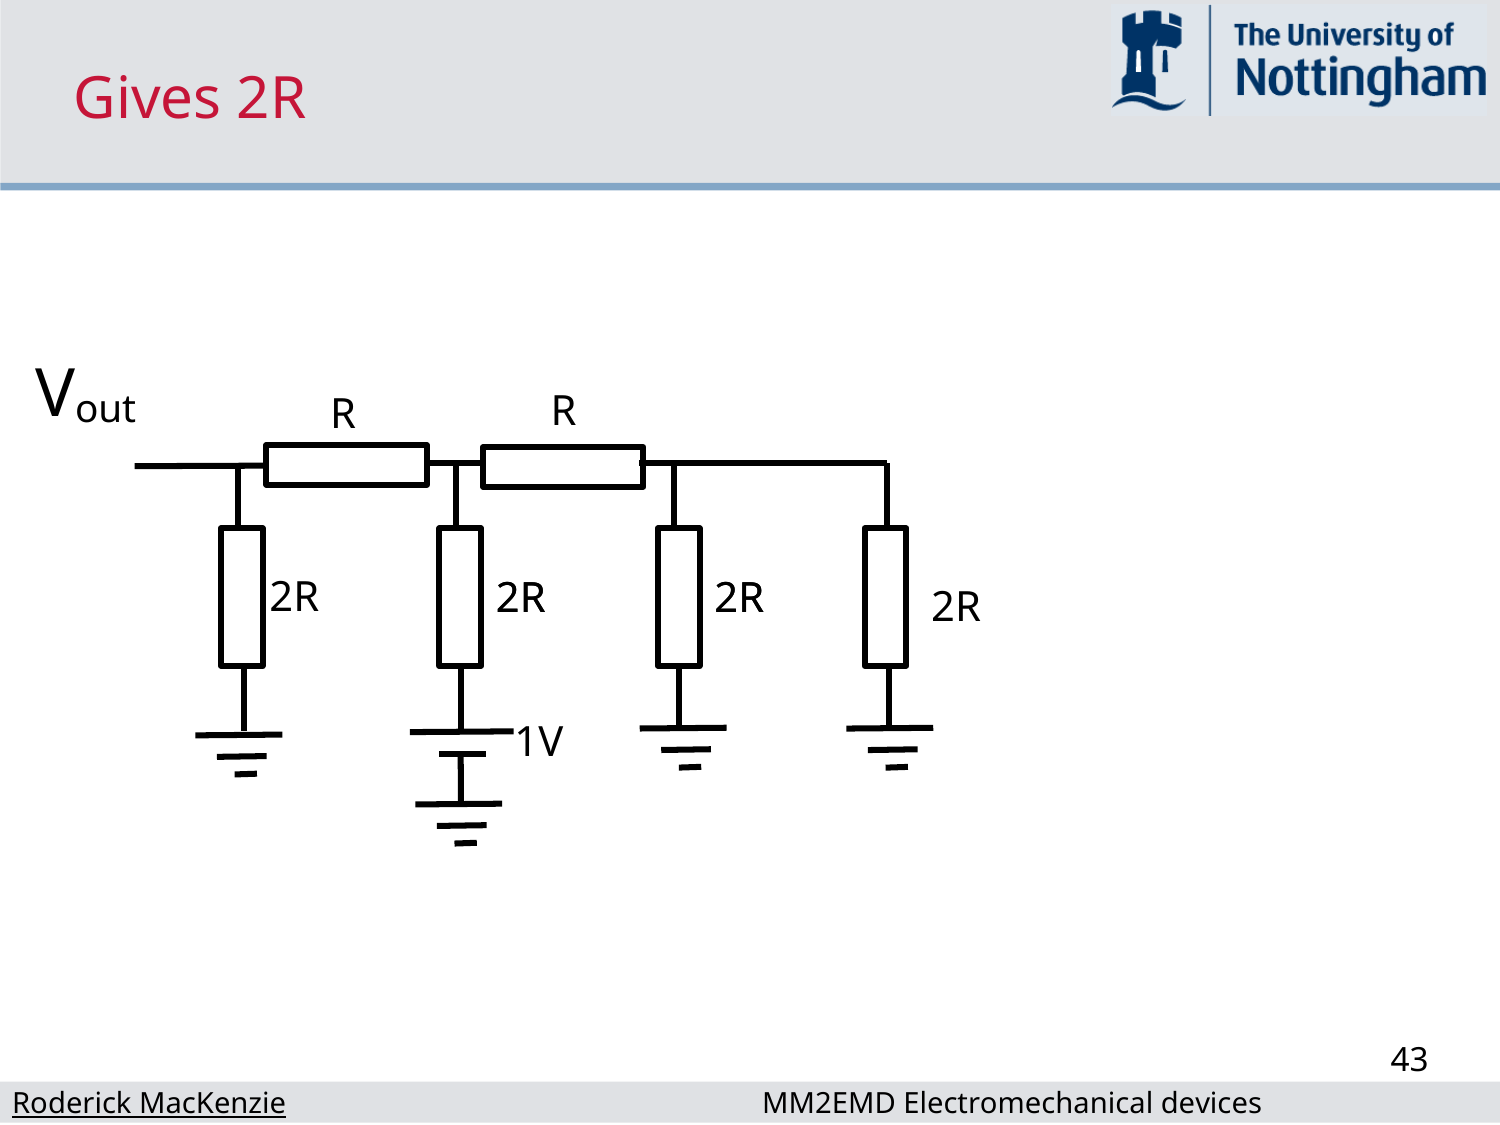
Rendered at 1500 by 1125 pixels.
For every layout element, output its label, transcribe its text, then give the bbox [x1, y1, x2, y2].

text_box R [315, 379, 416, 514]
text_box 2R [916, 572, 1017, 708]
text_box <number> [1375, 1030, 1500, 1101]
text_box Vout [20, 342, 170, 478]
text_box 2R [699, 563, 800, 699]
title Gives 2R [59, 20, 1137, 172]
picture [1111, 4, 1487, 116]
text_box R [535, 376, 636, 511]
text_box 2R [481, 563, 582, 699]
text_box 2R [254, 561, 355, 697]
text_box 1V [499, 706, 600, 851]
